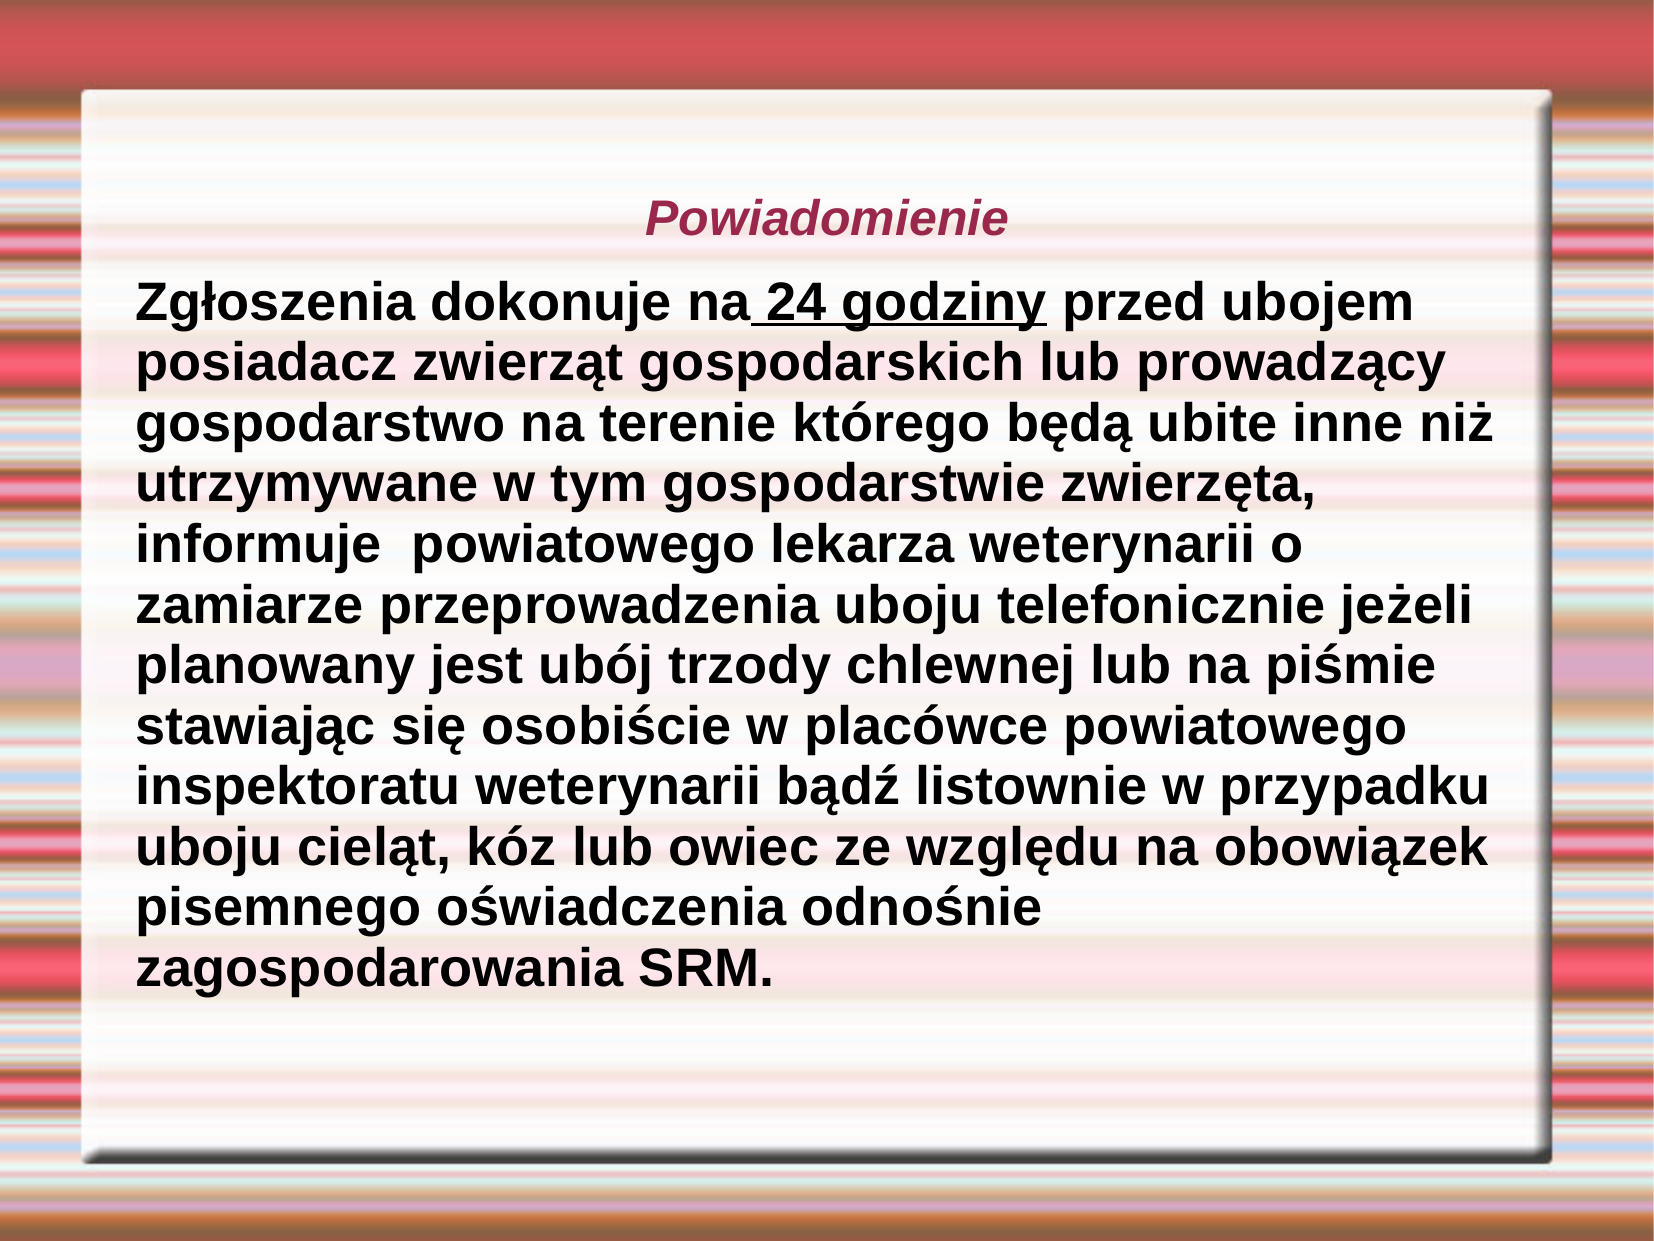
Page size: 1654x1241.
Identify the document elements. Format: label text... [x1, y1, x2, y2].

subtitle Zgłoszenia dokonuje na 24 godziny przed ubojem posiadacz zwierząt gospodarskich lub prowadzący gospodarstwo na terenie którego będą ubite inne niż utrzymywane w tym gospodarstwie zwierzęta, informuje powiatowego lekarza weterynarii o zamiarze przeprowadzenia uboju telefonicznie jeżeli planowany jest ubój trzody chlewnej lub na piśmie stawiając się osobiście w placówce powiatowego inspektoratu weterynarii bądź listownie w przypadku uboju cieląt, kóz lub owiec ze względu na obowiązek pisemnego oświadczenia odnośnie zagospodarowania SRM. [134, 265, 1516, 1218]
picture [0, 0, 1654, 1241]
title Powiadomienie [121, 114, 1534, 322]
